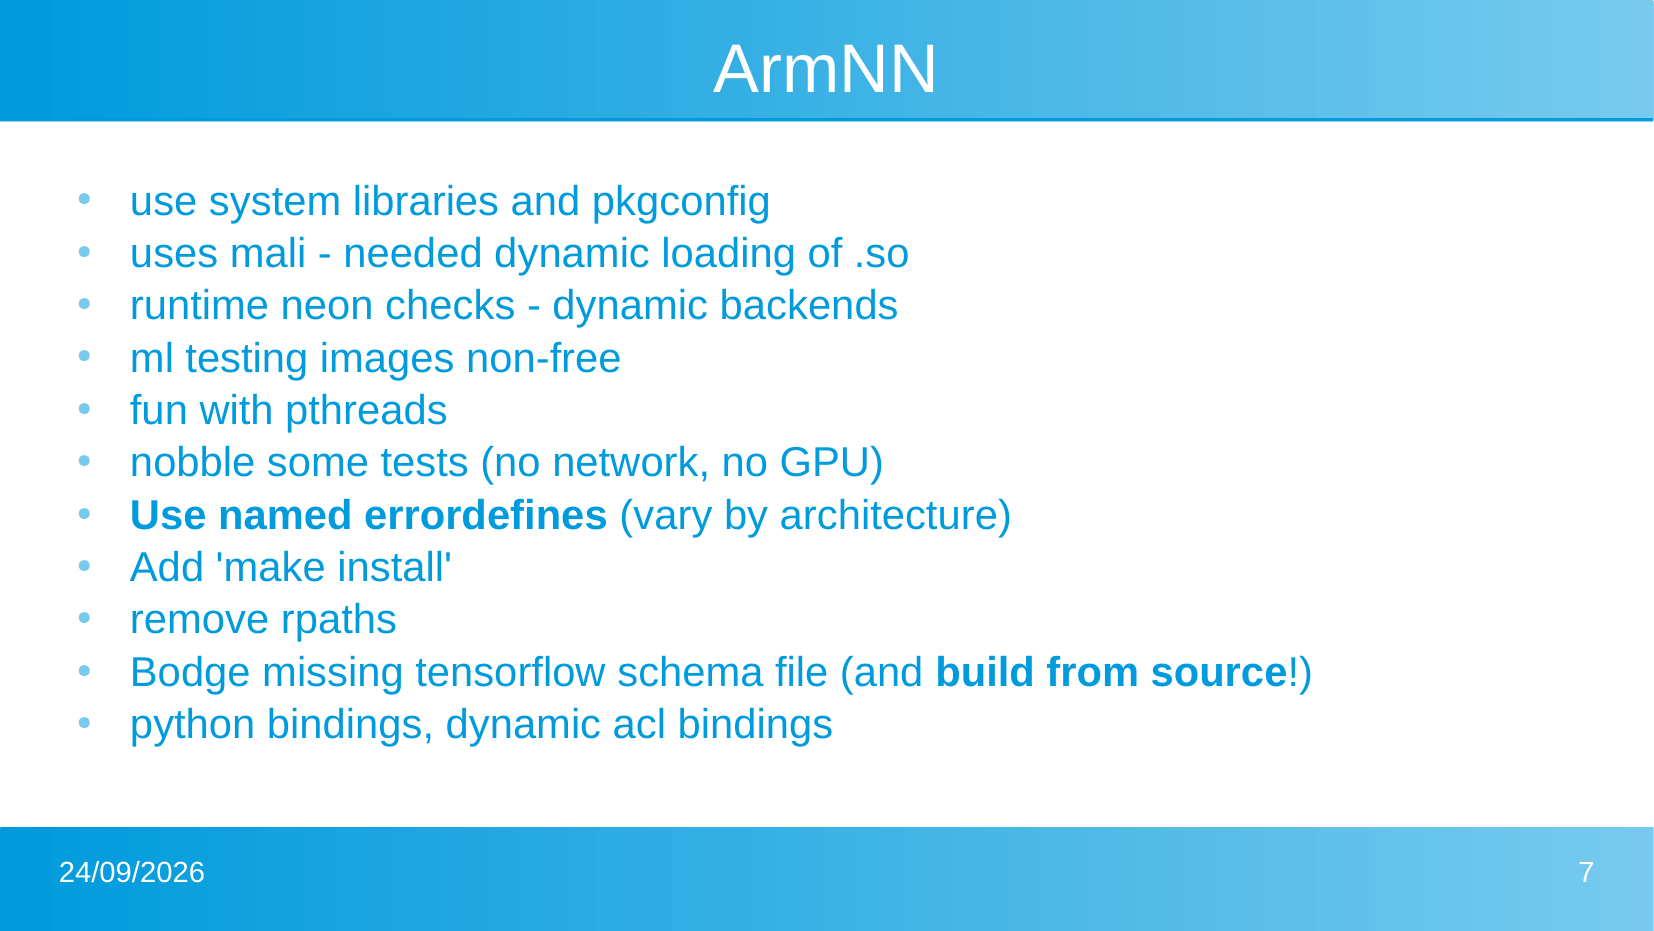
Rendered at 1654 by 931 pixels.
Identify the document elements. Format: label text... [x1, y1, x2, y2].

list use system libraries and pkgconfig uses mali - needed dynamic loading of .so runtime neon checks - dynamic backends ml testing images non-free fun with pthreads nobble some tests (no network, no GPU) Use named errordefines (vary by architecture) Add 'make install' remove rpaths Bodge missing tensorflow schema file (and build from source!) python bindings, dynamic acl bindings [59, 177, 1595, 768]
title ArmNN [59, 29, 1595, 108]
